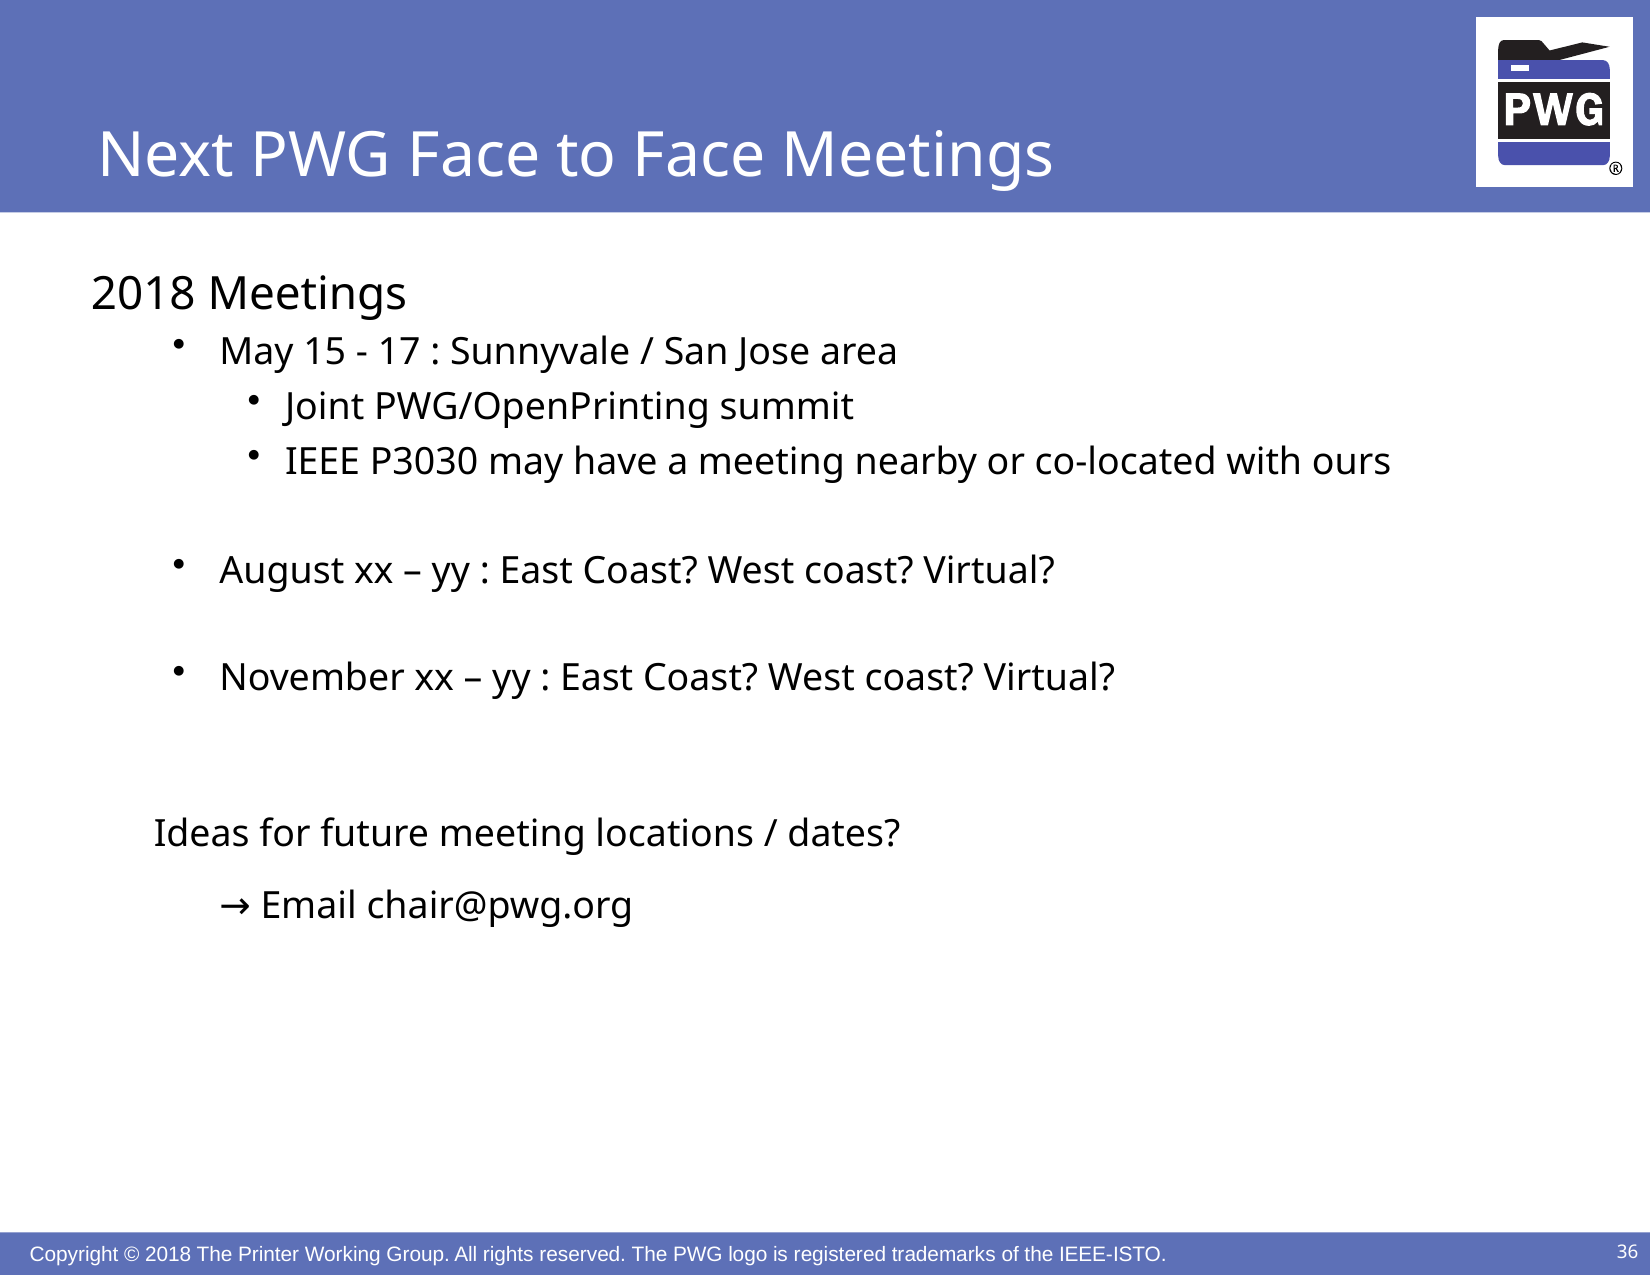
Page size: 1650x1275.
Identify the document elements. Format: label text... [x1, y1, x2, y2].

list 2018 Meetings May 15 - 17 : Sunnyvale / San Jose area Joint PWG/OpenPrinting summit IEEE P3030 may have a meeting nearby or co-located with ours August xx – yy : East Coast? West coast? Virtual? November xx – yy : East Coast? West coast? Virtual? Ideas for future meeting locations / dates? → Email chair@pwg.org [82, 254, 1568, 1233]
title Next PWG Face to Face Meetings [82, 8, 1449, 198]
